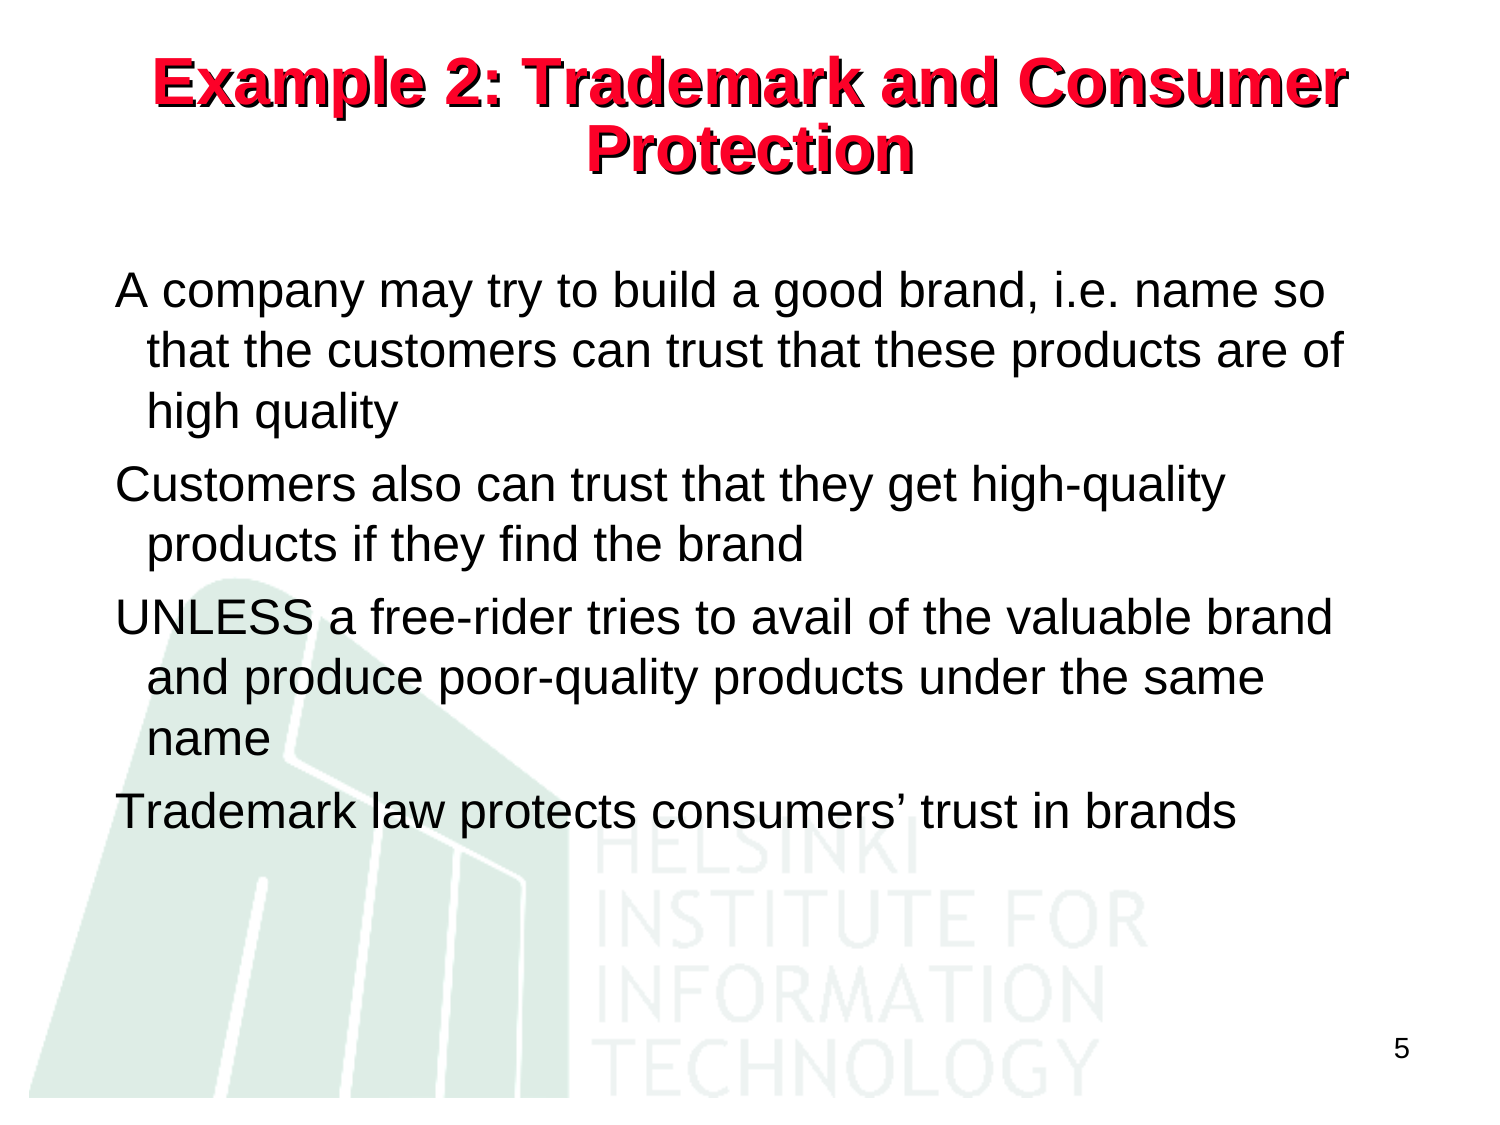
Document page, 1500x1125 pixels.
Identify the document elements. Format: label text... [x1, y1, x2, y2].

title Example 2: Trademark and Consumer Protection [99, 39, 1401, 198]
list A company may try to build a good brand, i.e. name so that the customers can trust that these products are of high quality Customers also can trust that they get high-quality products if they find the brand UNLESS a free-rider tries to avail of the valuable brand and produce poor-quality products under the same name Trademark law protects consumers’ trust in brands [99, 249, 1401, 1051]
